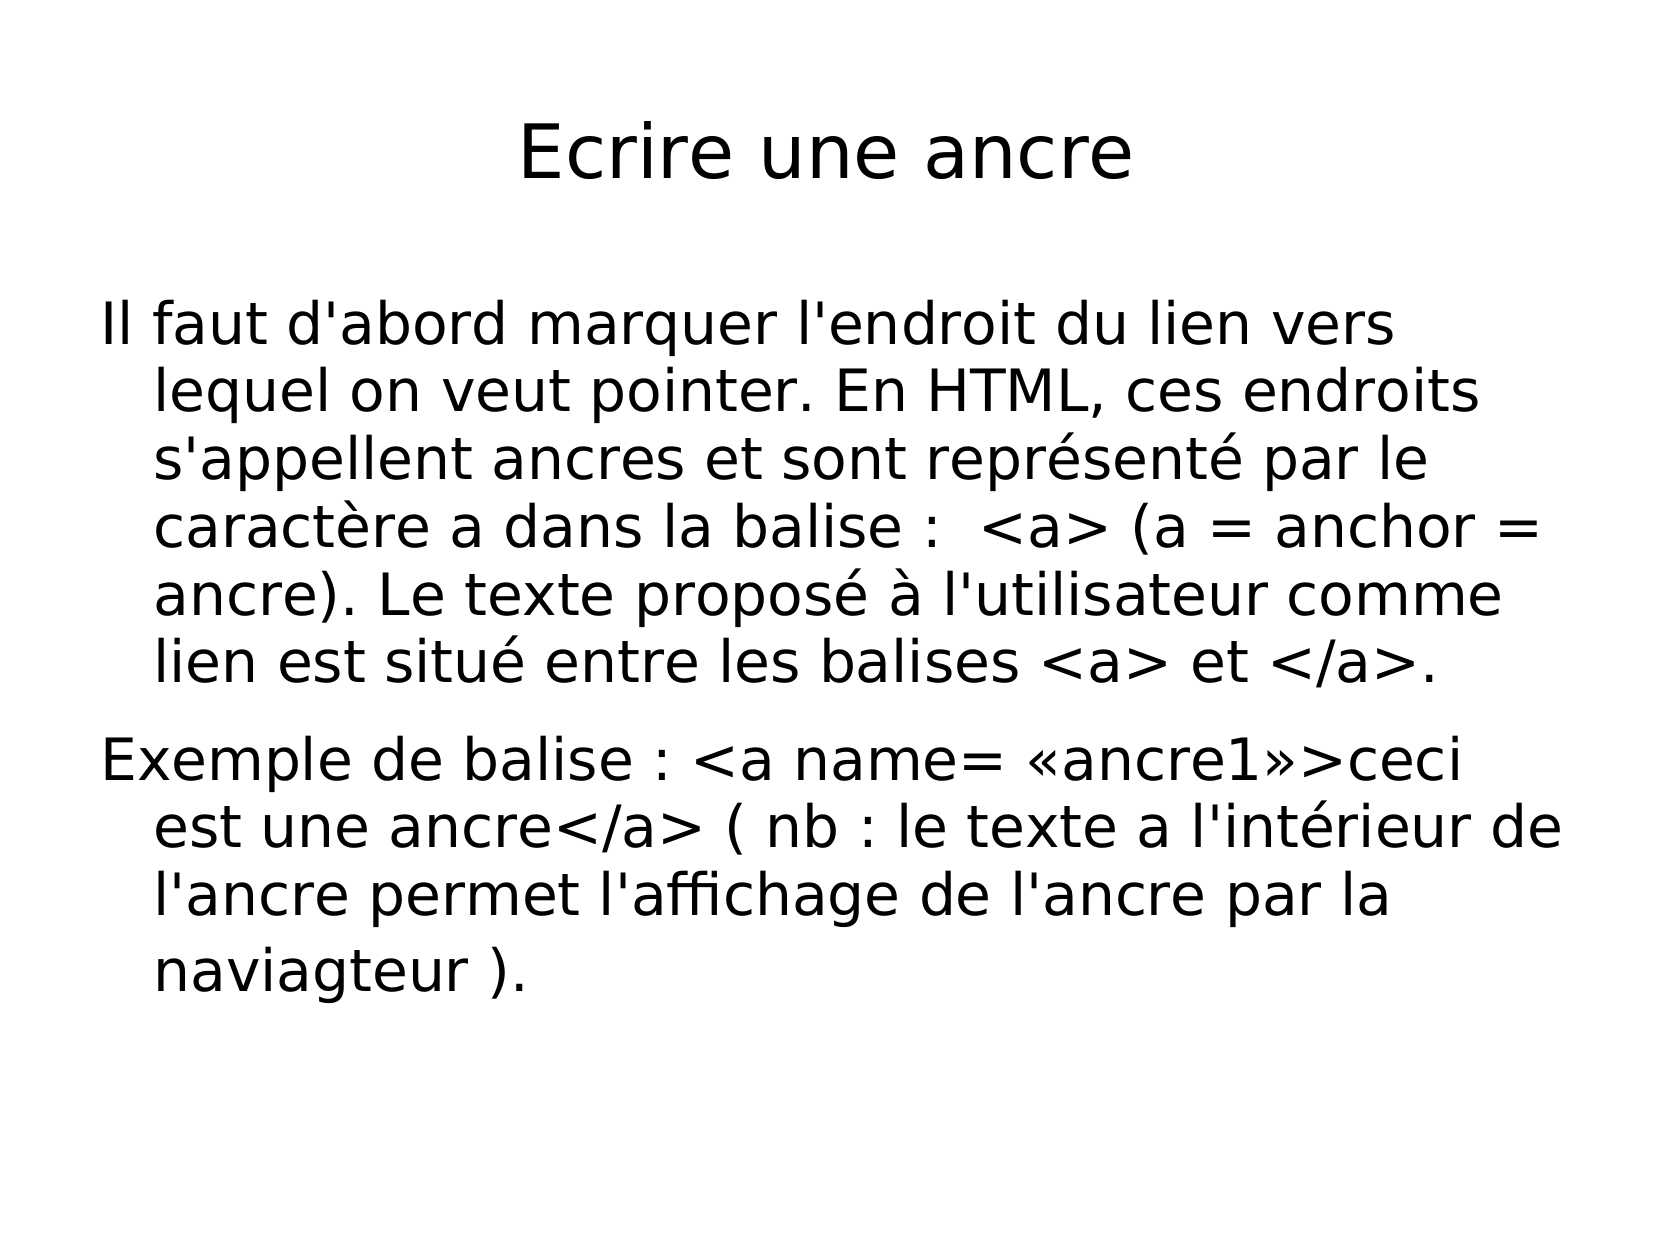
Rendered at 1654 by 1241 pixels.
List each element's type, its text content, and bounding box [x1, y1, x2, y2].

title Ecrire une ancre [82, 49, 1571, 257]
list Il faut d'abord marquer l'endroit du lien vers lequel on veut pointer. En HTML, ces endroits s'appellent ancres et sont représenté par le caractère a dans la balise : <a> (a = anchor = ancre). Le texte proposé à l'utilisateur comme lien est situé entre les balises <a> et </a>. Exemple de balise : <a name= «ancre1»>ceci est une ancre</a> ( nb : le texte a l'intérieur de l'ancre permet l'affichage de l'ancre par la naviagteur ). [82, 290, 1571, 1109]
